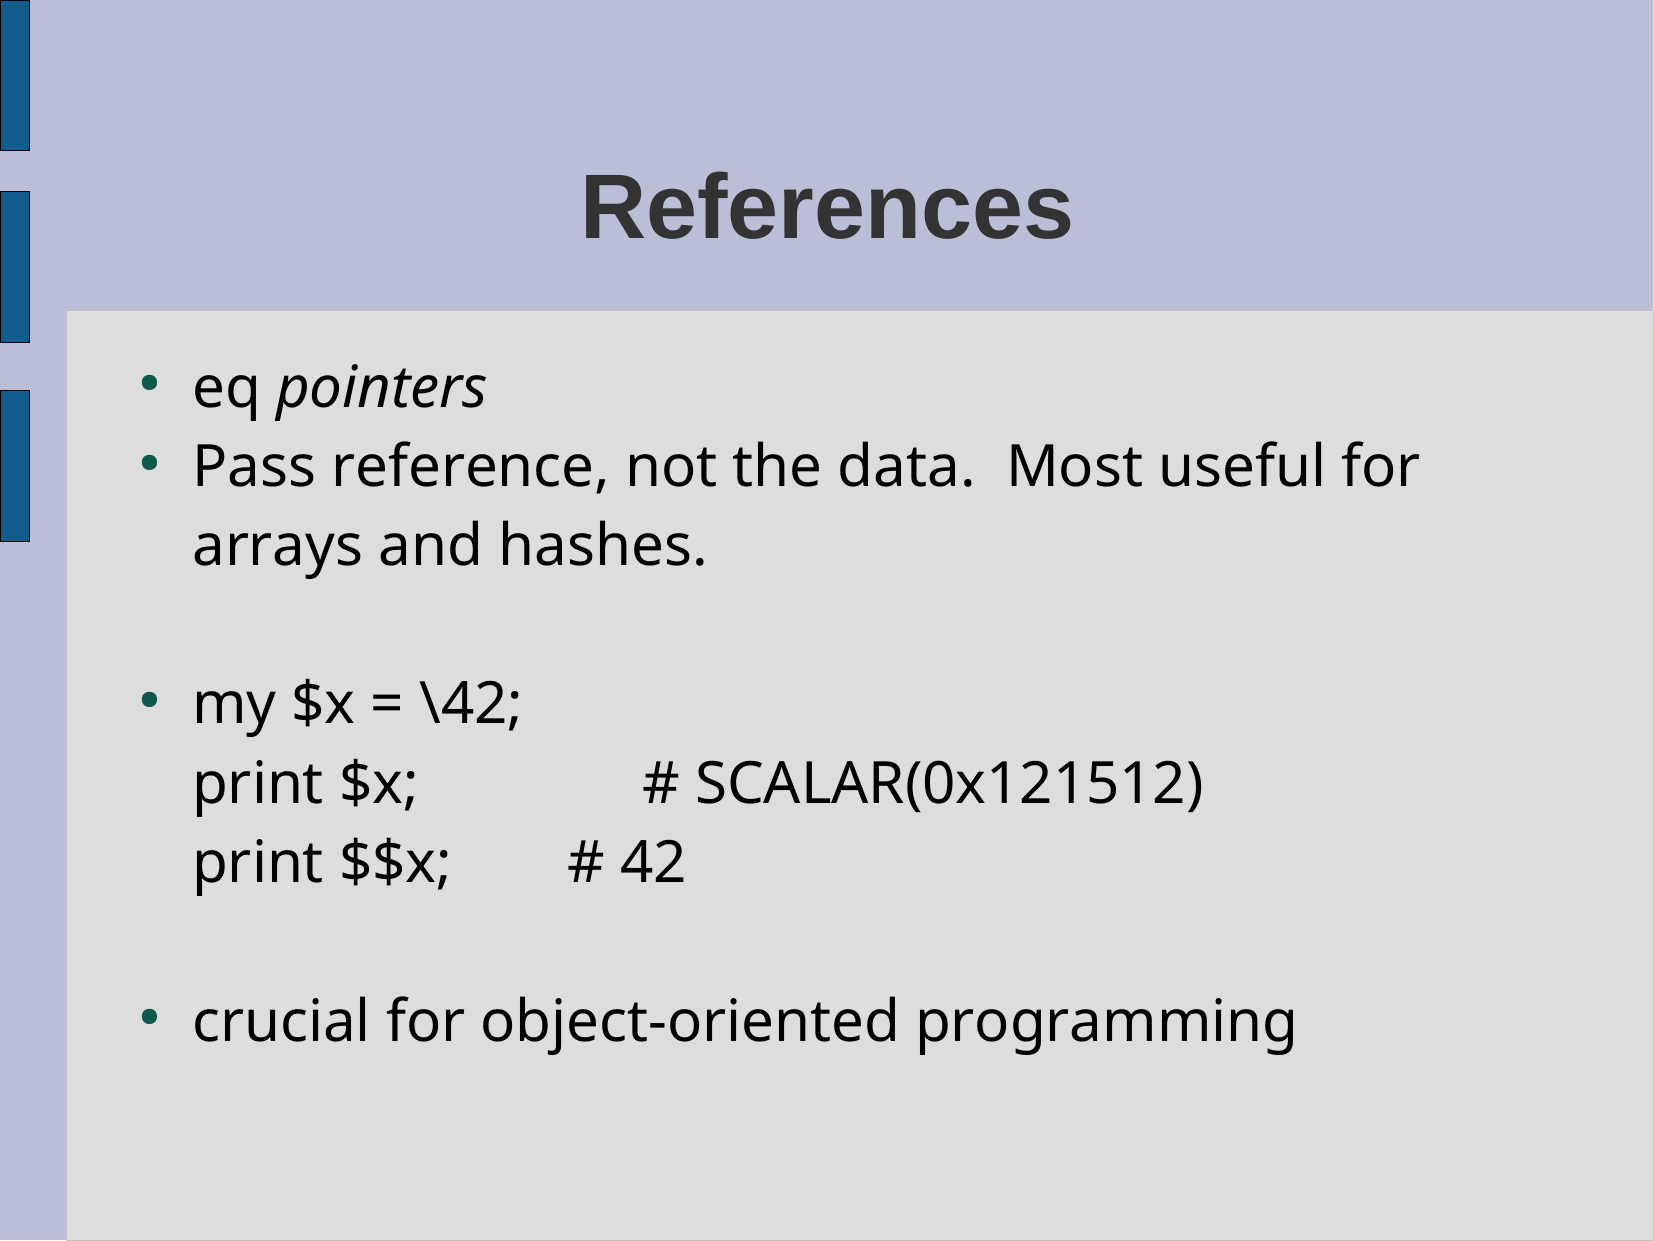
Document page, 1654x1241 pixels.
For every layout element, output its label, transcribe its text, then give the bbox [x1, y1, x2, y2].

list eq pointers Pass reference, not the data. Most useful for arrays and hashes. my $x = \42; print $x; # SCALAR(0x121512) print $$x; # 42 crucial for object-oriented programming [121, 344, 1534, 1187]
title References [121, 102, 1534, 311]
